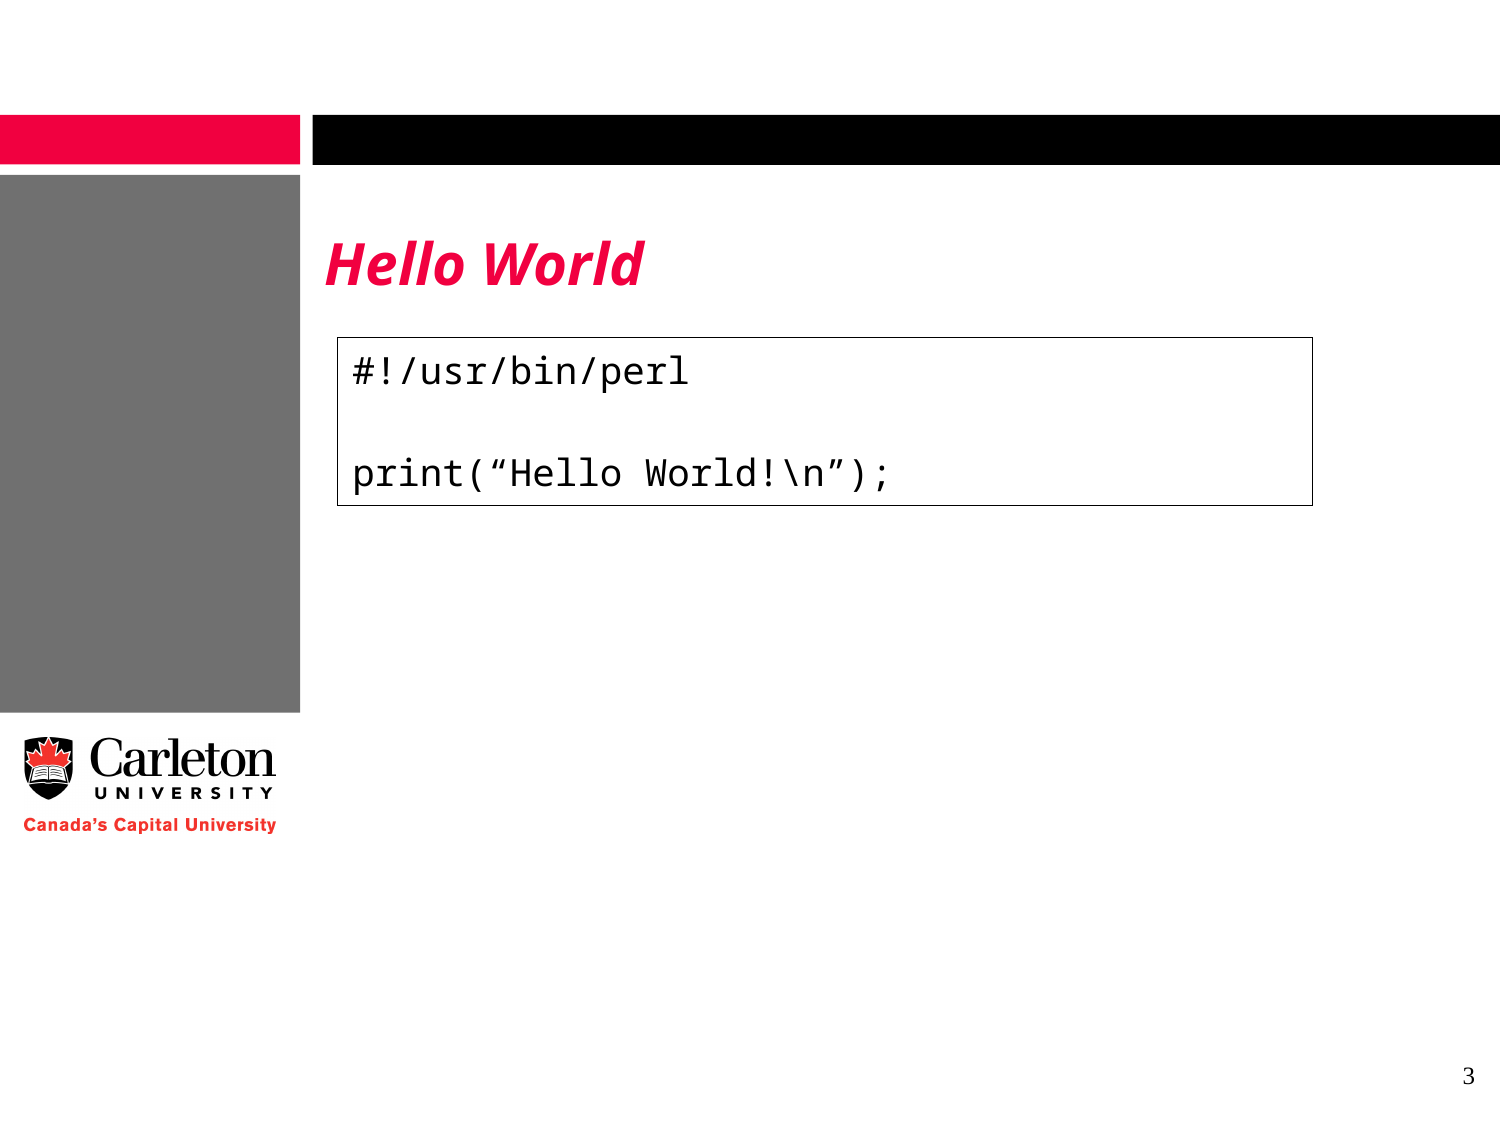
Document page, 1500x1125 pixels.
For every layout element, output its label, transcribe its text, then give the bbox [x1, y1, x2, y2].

title Hello World [324, 187, 1450, 338]
text_box #!/usr/bin/perl print(“Hello World!\n”); [337, 337, 1313, 489]
picture [24, 737, 276, 834]
